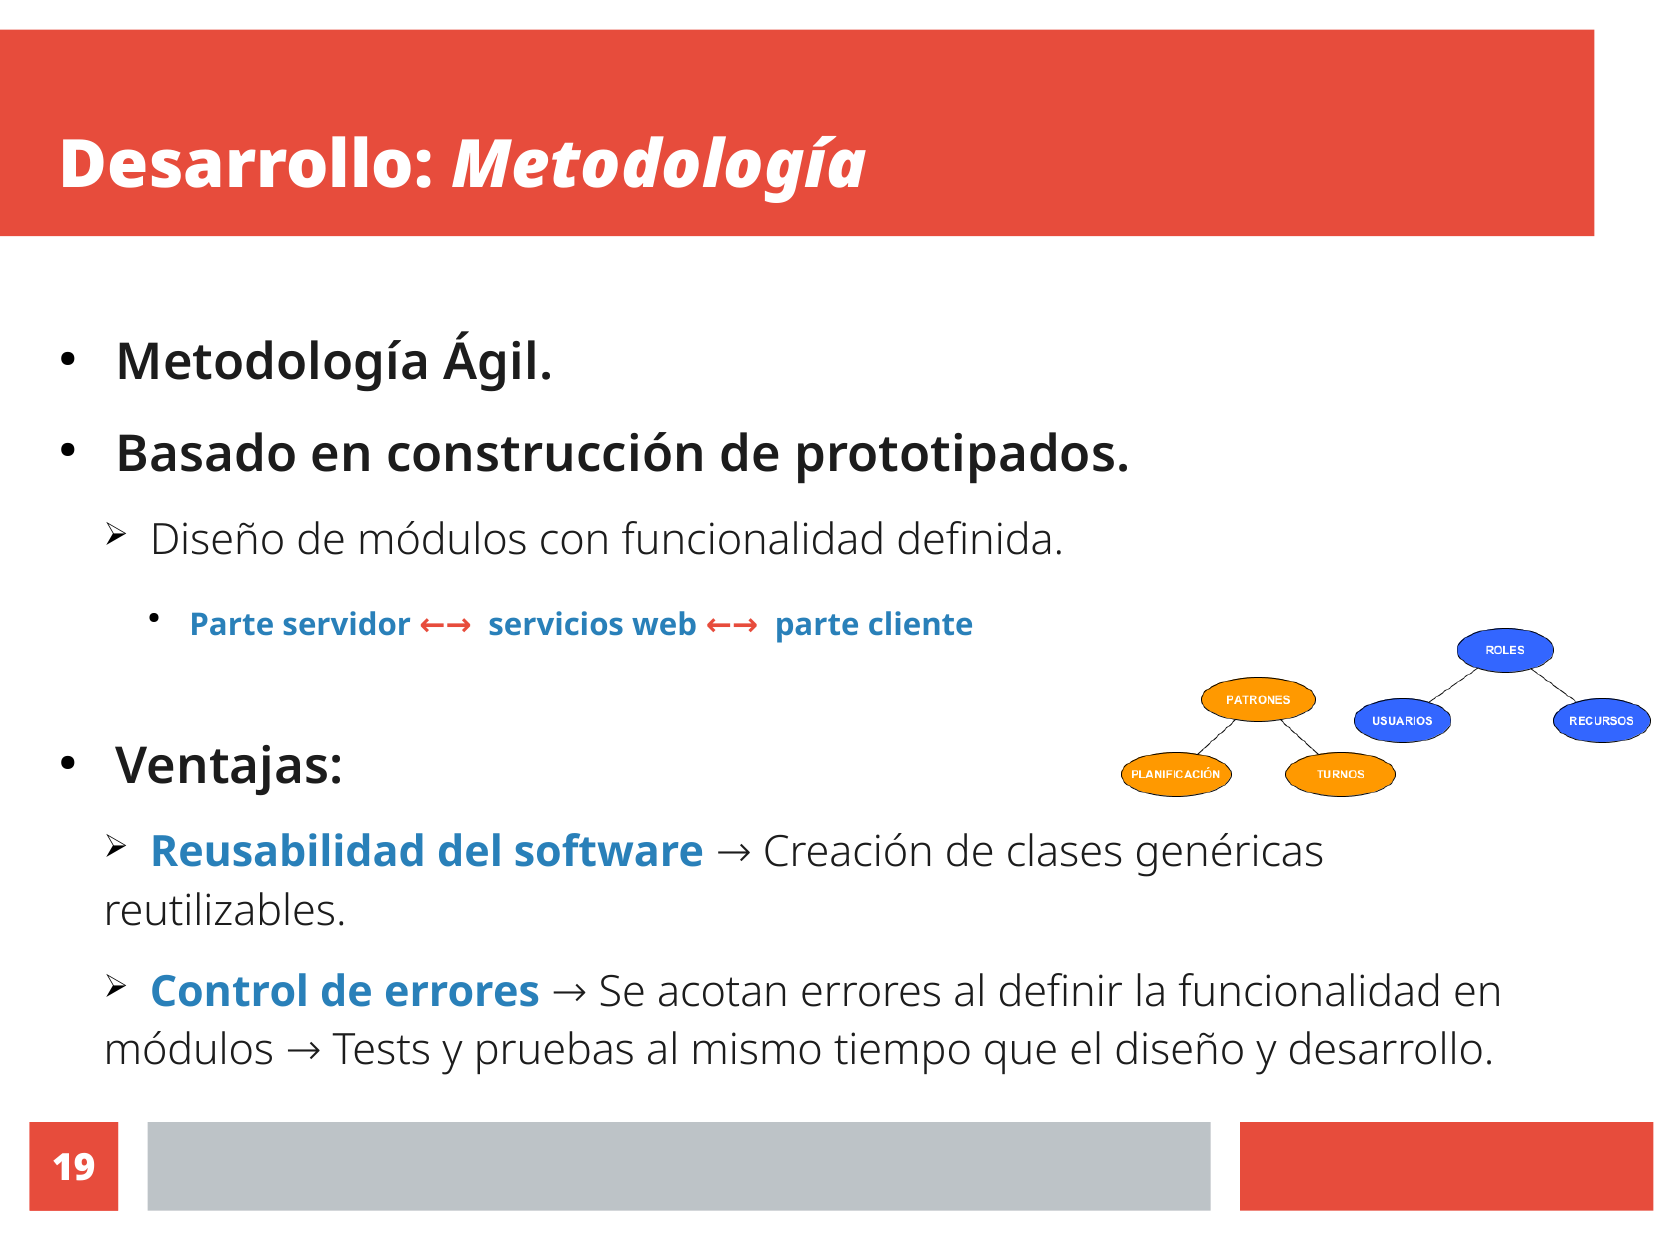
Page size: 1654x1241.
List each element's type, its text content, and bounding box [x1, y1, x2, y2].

title Desarrollo: Metodología [59, 59, 1595, 207]
picture [1116, 623, 1654, 800]
list Metodología Ágil. Basado en construcción de prototipados. Diseño de módulos con funcionalidad definida. Parte servidor ←→ servicios web ←→ parte cliente Ventajas: Reusabilidad del software → Creación de clases genéricas reutilizables. Control de errores → Se acotan errores al definir la funcionalidad en módulos → Tests y pruebas al mismo tiempo que el diseño y desarrollo. [59, 324, 1565, 1093]
